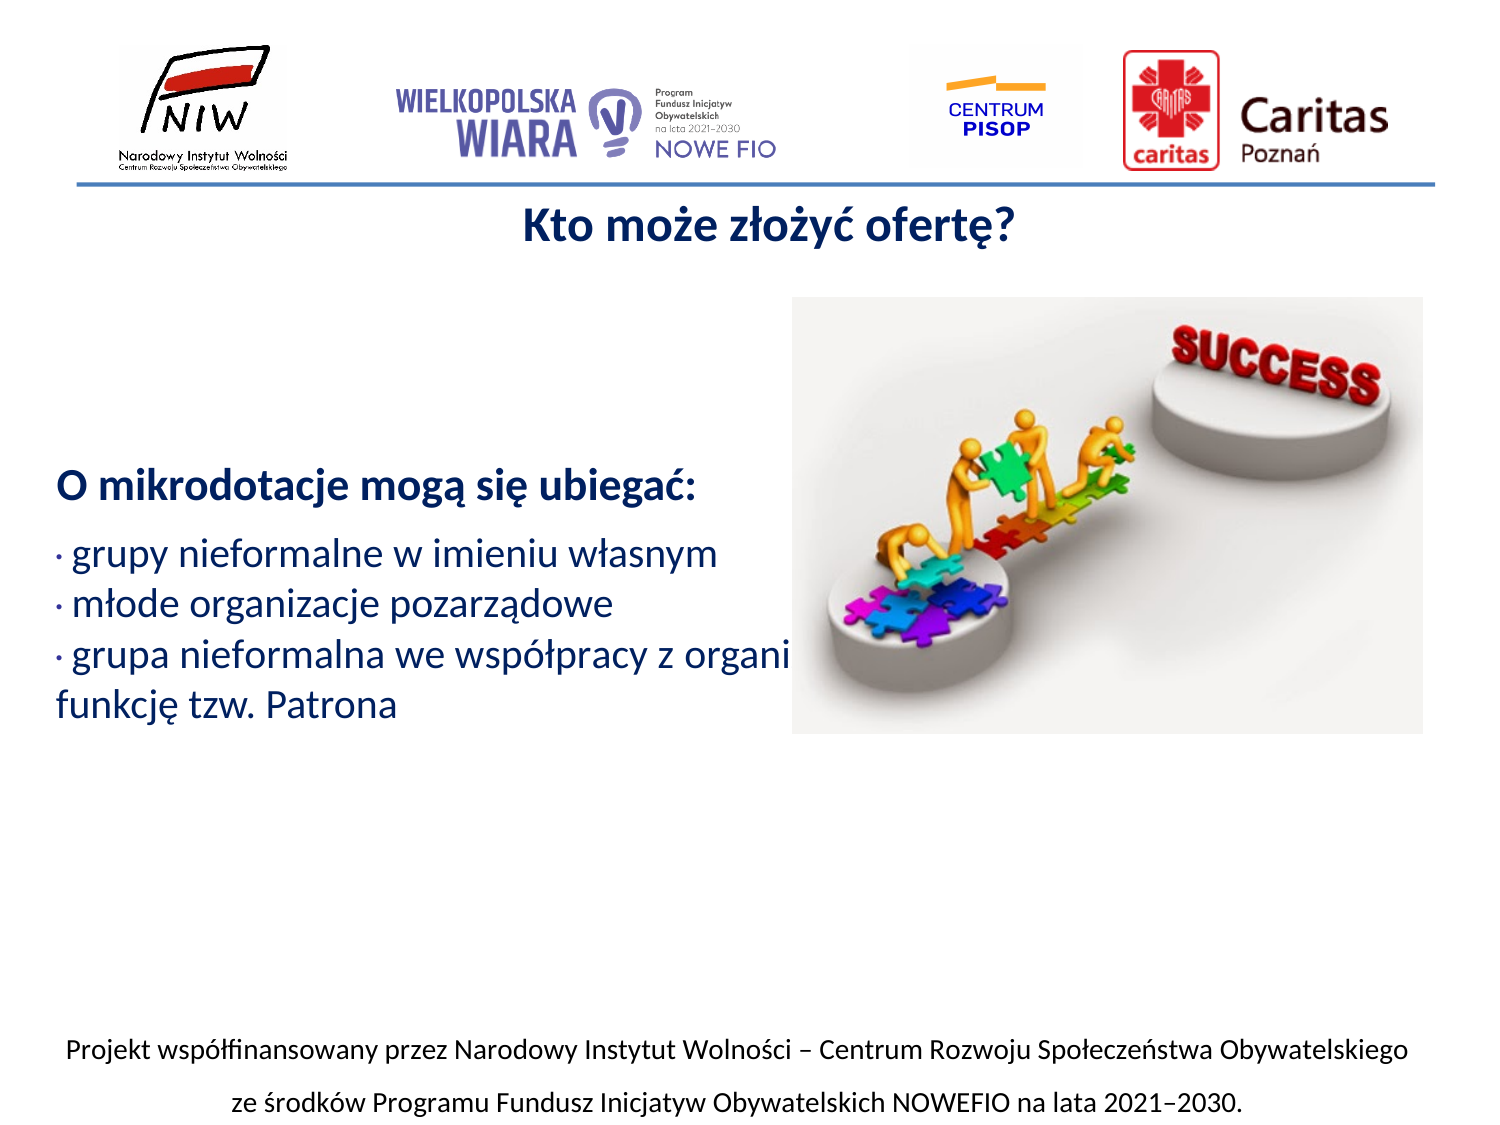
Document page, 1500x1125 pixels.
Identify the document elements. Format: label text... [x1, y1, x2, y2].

text_box O mikrodotacje mogą się ubiegać: grupy nieformalne w imieniu własnym młode organizacje pozarządowe grupa nieformalna we współpracy z organizacją pozarządową pełniącą funkcję tzw. Patrona [41, 155, 1424, 829]
text_box Kto może złożyć ofertę? [311, 196, 1229, 332]
picture [792, 297, 1423, 734]
